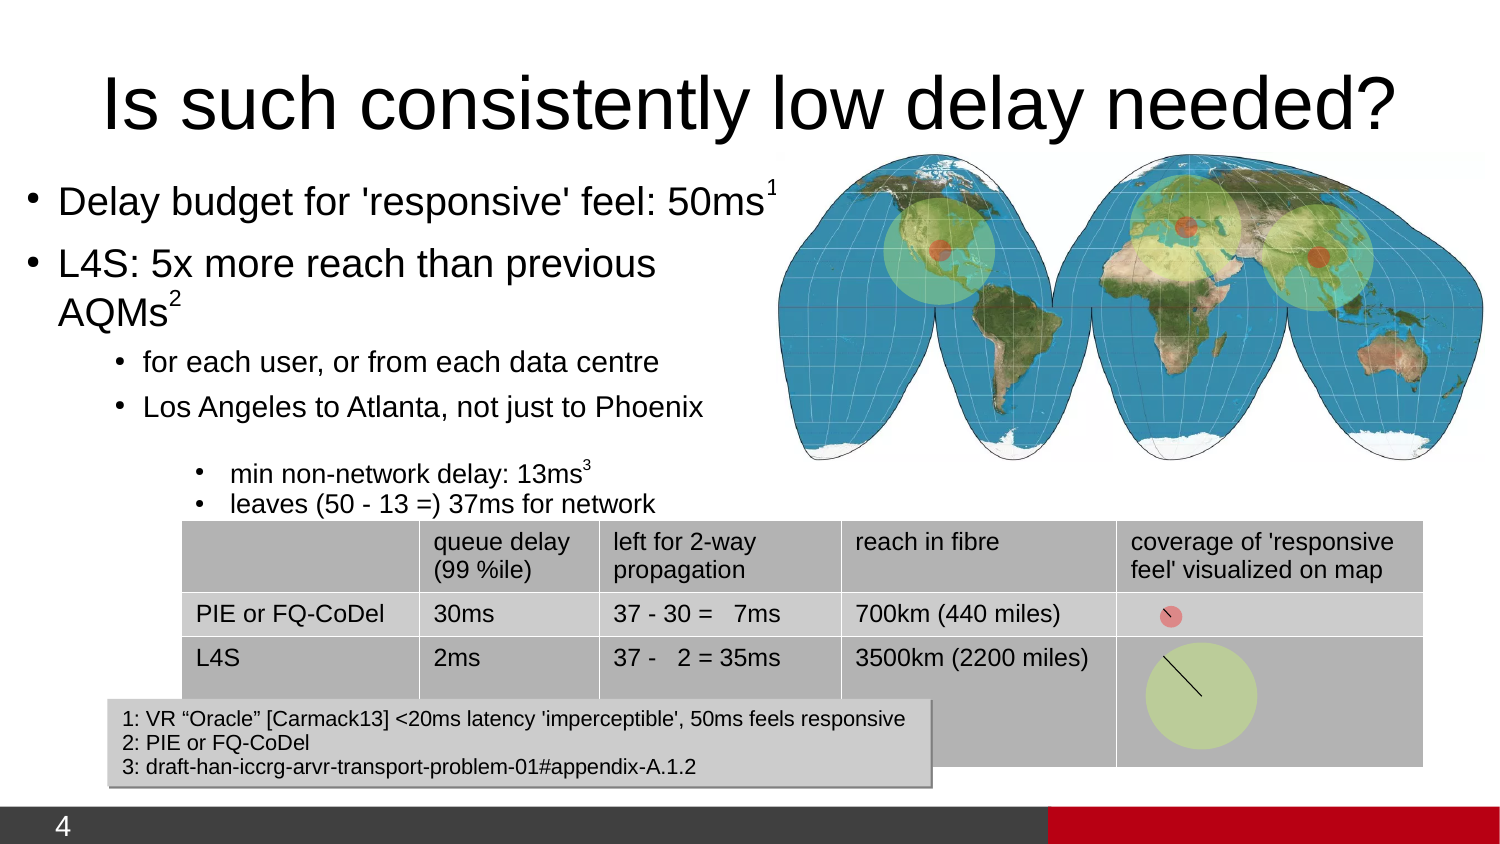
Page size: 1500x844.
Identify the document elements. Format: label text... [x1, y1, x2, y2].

text_box 1: VR “Oracle” [Carmack13] <20ms latency 'imperceptible', 50ms feels responsive 2: PIE or FQ-CoDel 3: draft-han-iccrg-arvr-transport-problem-01#appendix-A.1.2 [107, 698, 931, 787]
list Delay budget for 'responsive' feel: 50ms1 L4S: 5x more reach than previous AQMs2 for each user, or from each data centre Los Angeles to Atlanta, not just to Phoenix [15, 174, 776, 442]
table_cell [1117, 637, 1423, 767]
text_box min non-network delay: 13ms3 leaves (50 - 13 =) 37ms for network [179, 448, 680, 527]
text_box [1129, 174, 1242, 282]
text_box [1262, 204, 1374, 312]
table_cell PIE or FQ-CoDel [182, 593, 419, 636]
title Is such consistently low delay needed? [75, 33, 1425, 174]
table_header queue delay (99 %ile) [420, 527, 599, 592]
table_header [182, 527, 419, 592]
table_cell L4S [182, 637, 419, 698]
table_cell 30ms [420, 593, 599, 636]
table_cell 2ms [420, 637, 599, 698]
table_cell 37 - 30 = 7ms [600, 593, 841, 636]
picture [776, 152, 1485, 462]
table_header coverage of 'responsive feel' visualized on map [1117, 521, 1423, 592]
table_header reach in fibre [842, 521, 1116, 592]
table_header left for 2-way propagation [600, 521, 841, 592]
table_cell 700km (440 miles) [842, 593, 1116, 636]
table_cell 3500km (2200 miles) [842, 637, 1116, 767]
table_cell [1117, 593, 1423, 636]
text_box [1145, 642, 1258, 750]
table_cell 37 - 2 = 35ms [600, 637, 841, 698]
text_box [1159, 605, 1183, 628]
text_box [883, 197, 996, 305]
